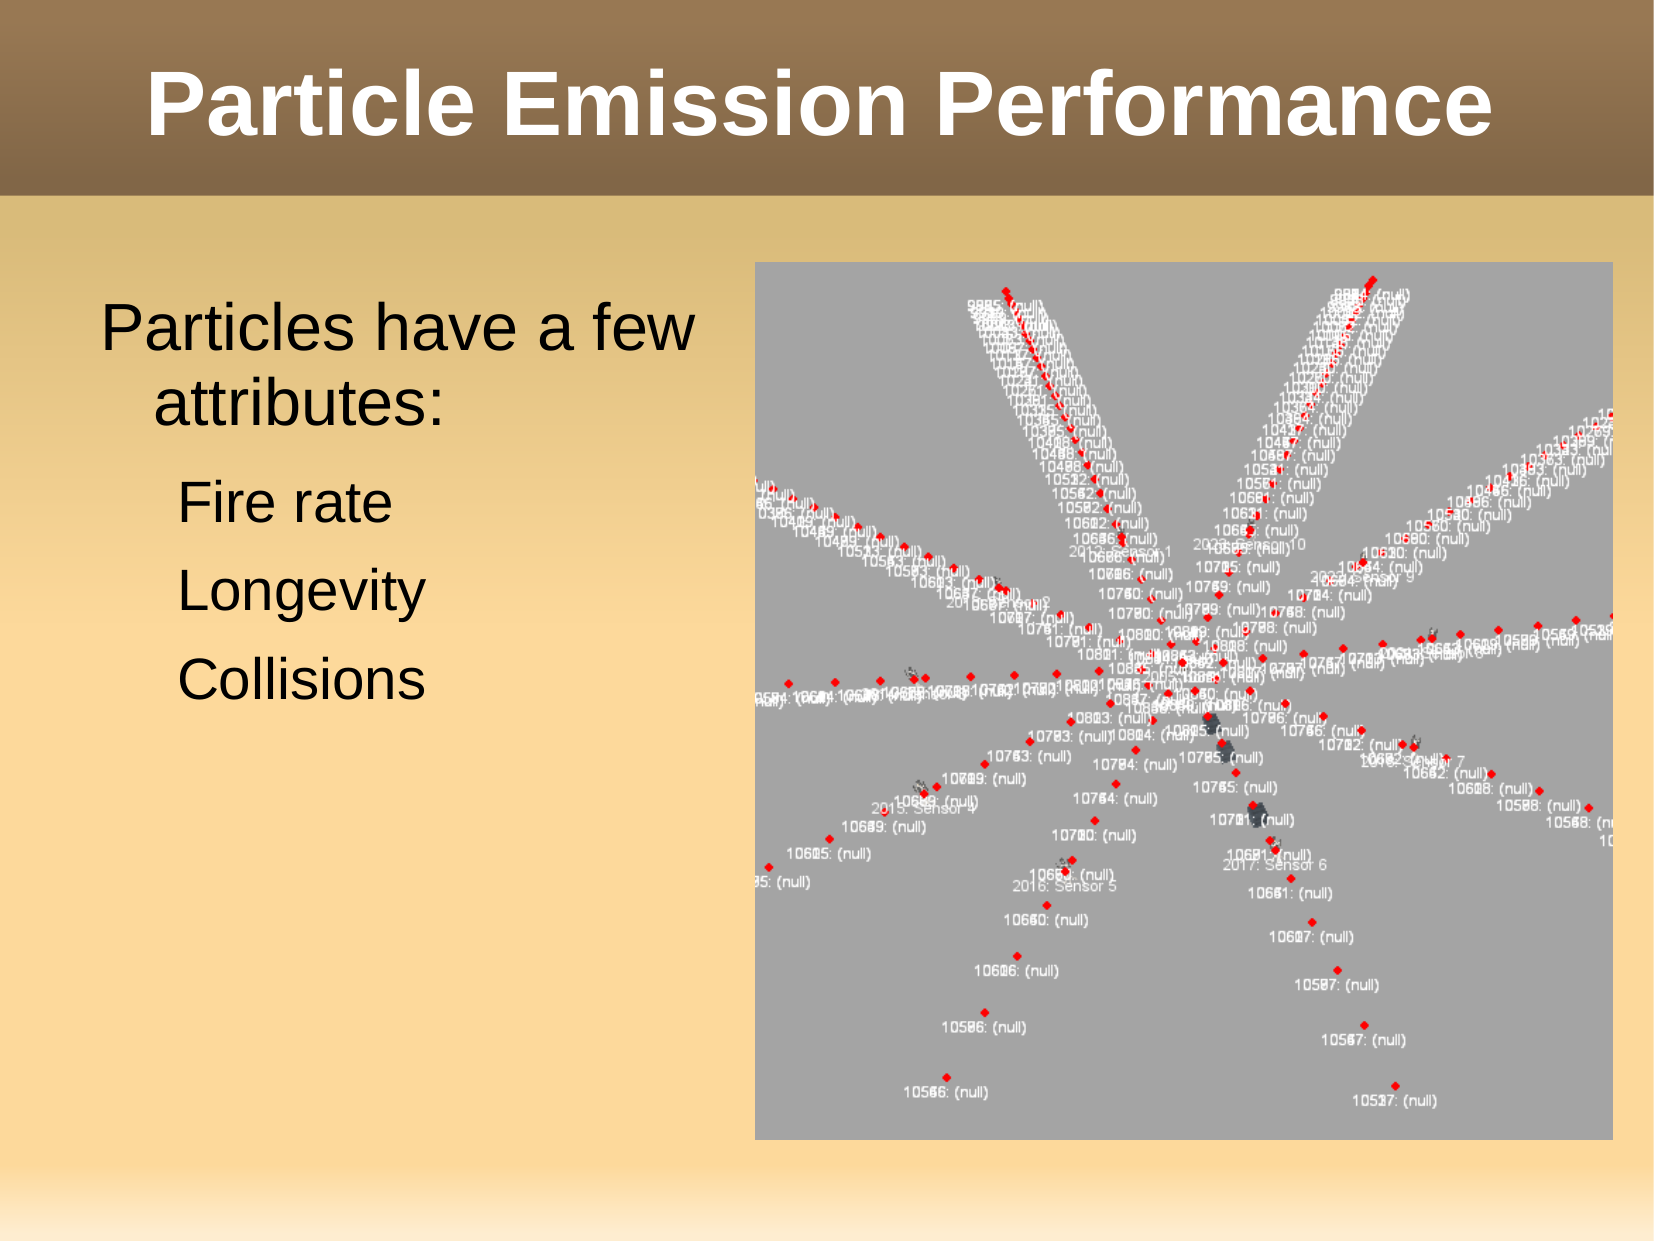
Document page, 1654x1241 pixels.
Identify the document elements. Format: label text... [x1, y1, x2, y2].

list Particles have a few attributes: Fire rate Longevity Collisions [82, 290, 713, 1094]
title Particle Emission Performance [76, 7, 1565, 200]
picture [0, 0, 1654, 1241]
